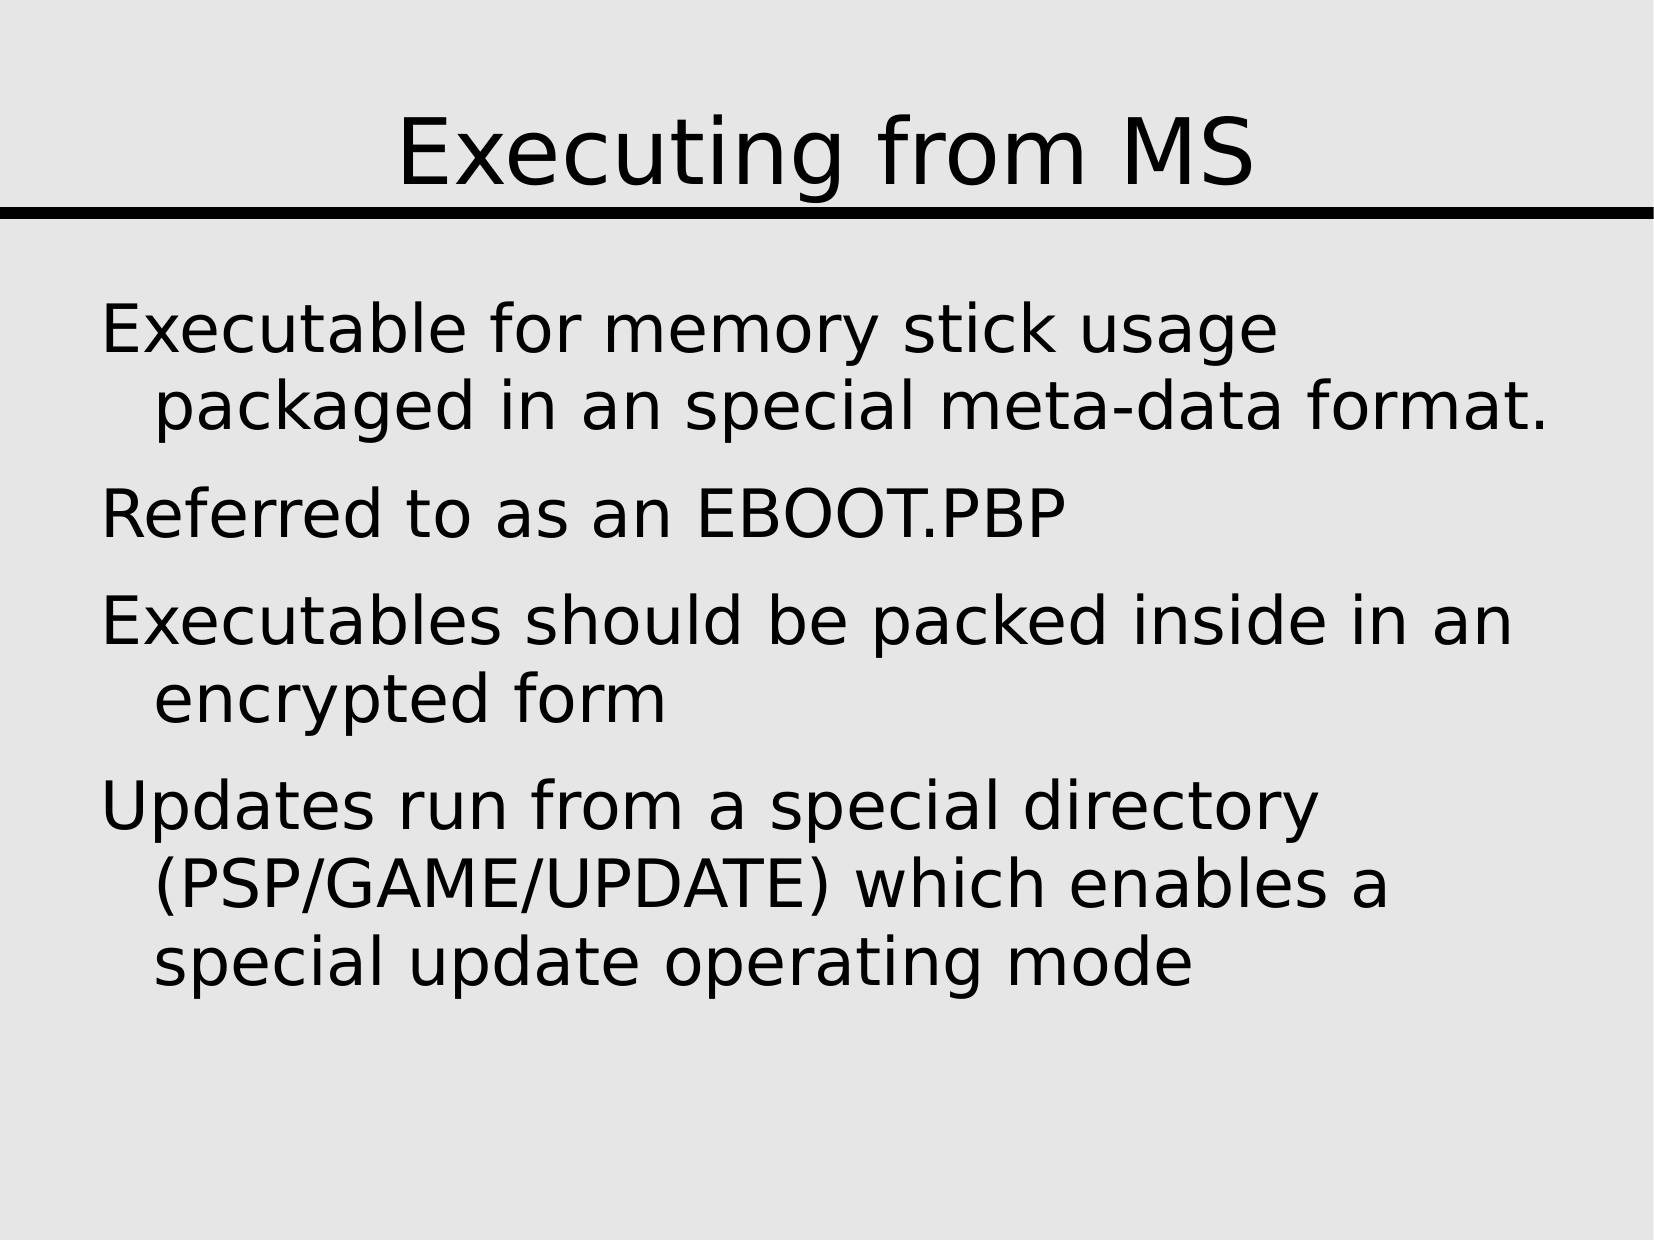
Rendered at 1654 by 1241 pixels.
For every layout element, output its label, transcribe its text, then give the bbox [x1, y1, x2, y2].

list Executable for memory stick usage packaged in an special meta-data format. Referred to as an EBOOT.PBP Executables should be packed inside in an encrypted form Updates run from a special directory (PSP/GAME/UPDATE) which enables a special update operating mode [82, 290, 1571, 1094]
title Executing from MS [82, 56, 1571, 250]
